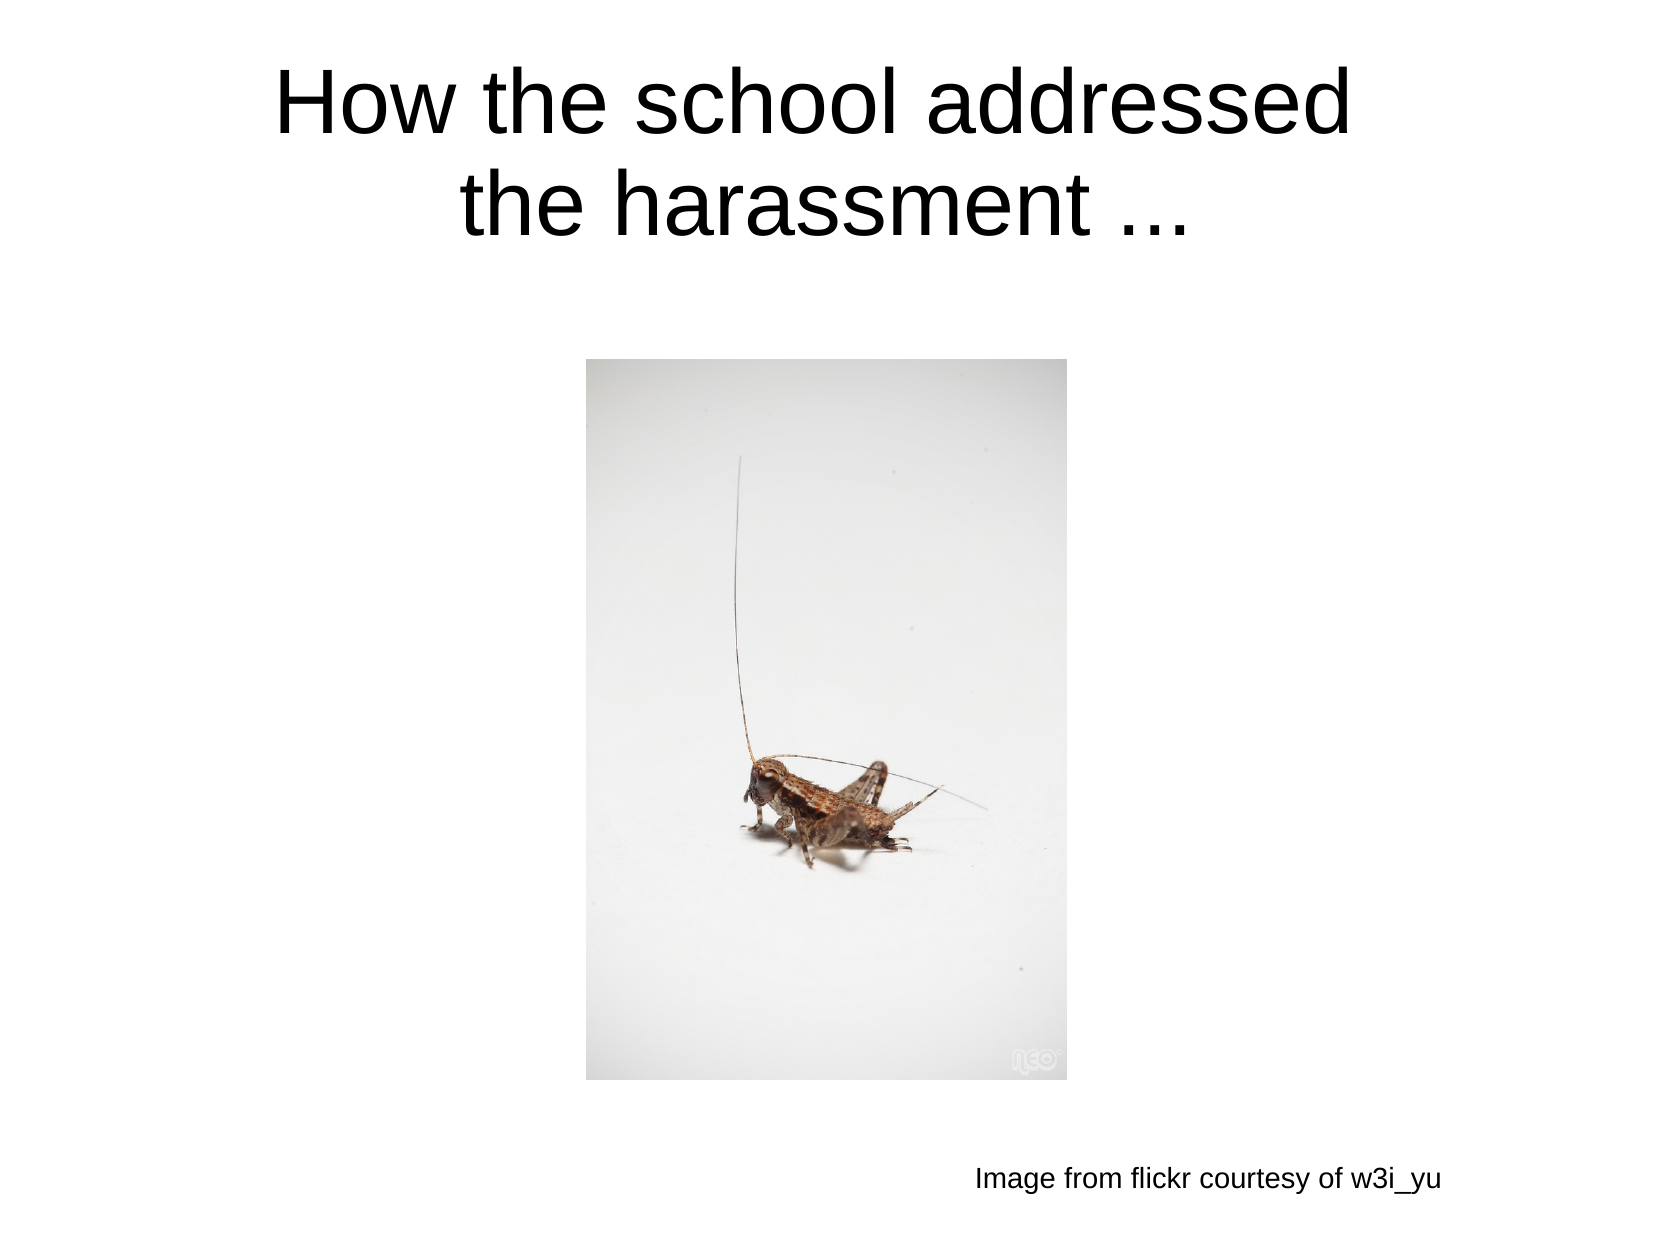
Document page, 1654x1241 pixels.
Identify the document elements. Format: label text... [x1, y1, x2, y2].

title How the school addressed the harassment ... [82, 49, 1571, 257]
picture [586, 359, 1067, 1080]
text_box Image from flickr courtesy of w3i_yu [960, 1155, 1636, 1203]
